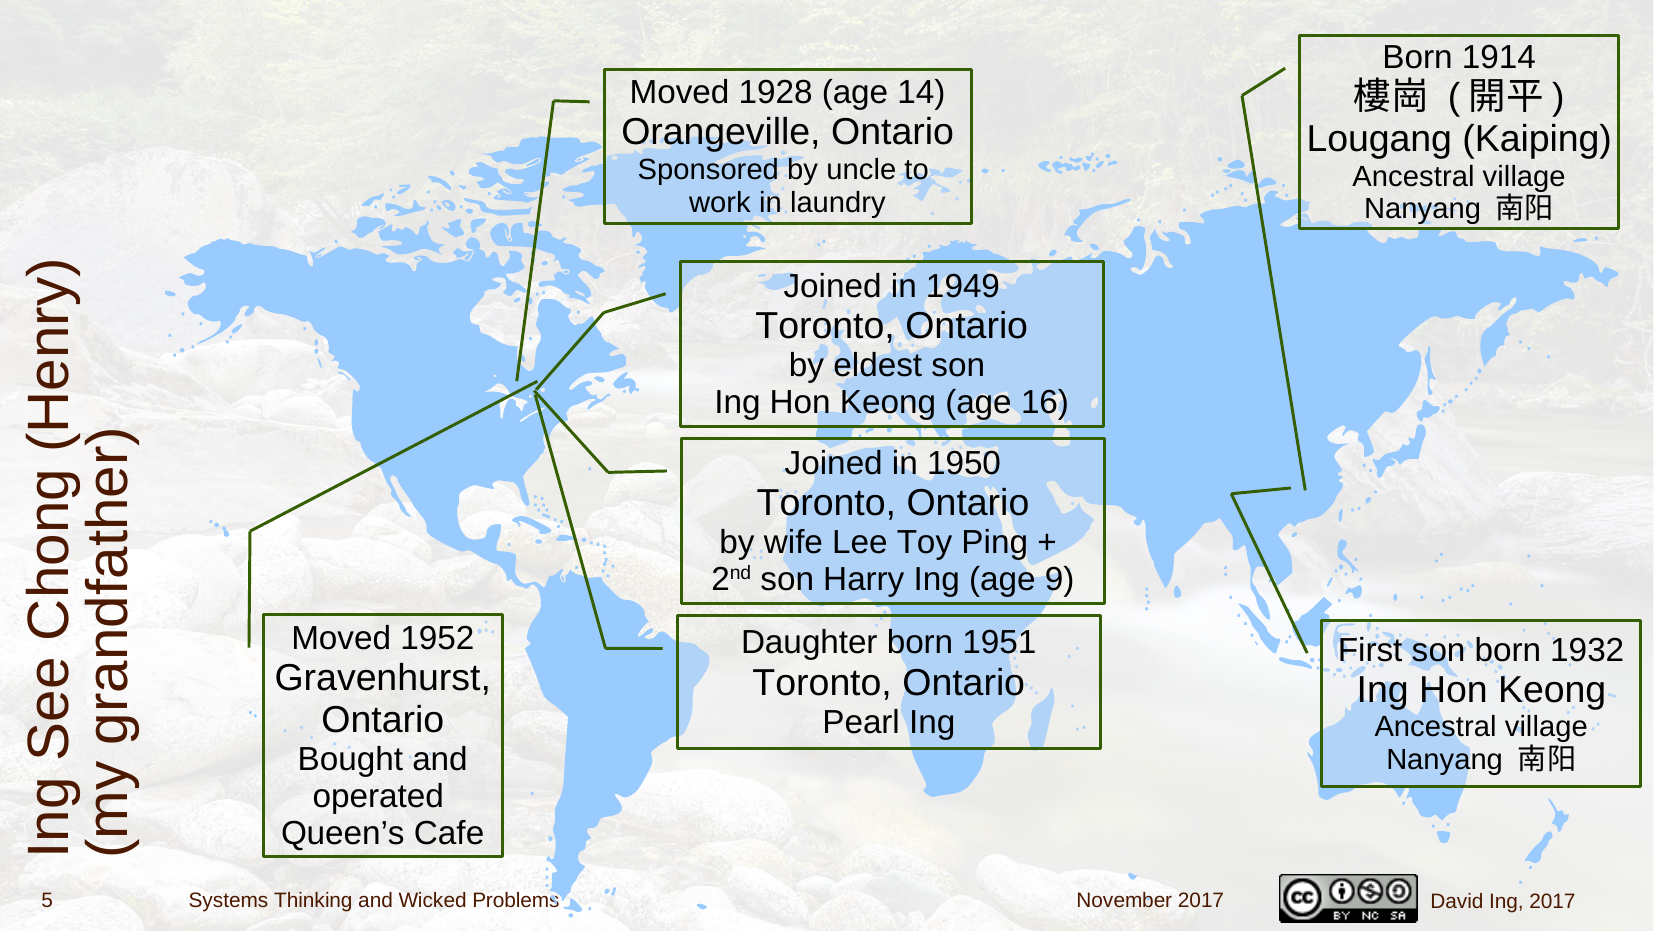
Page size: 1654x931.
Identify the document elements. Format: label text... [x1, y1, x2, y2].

text_box Daughter born 1951 Toronto, Ontario Pearl Ing [677, 616, 1100, 748]
picture [0, 0, 1654, 931]
text_box Moved 1952 Gravenhurst, Ontario Bought and operated Queen’s Cafe [264, 615, 502, 856]
text_box First son born 1932 Ing Hon Keong Ancestral village Nanyang 南阳 [1322, 620, 1641, 786]
title Ing See Chong (Henry) (my grandfather) [22, 53, 176, 859]
text_box Joined in 1950 Toronto, Ontario by wife Lee Toy Ping + 2nd son Harry Ing (age 9) [682, 438, 1105, 604]
text_box Joined in 1949 Toronto, Ontario by eldest son Ing Hon Keong (age 16) [680, 261, 1103, 427]
text_box Moved 1928 (age 14) Orangeville, Ontario Sponsored by uncle to work in laundry [604, 69, 971, 224]
text_box Born 1914 樓崗 (開平) Lougang (Kaiping) Ancestral village Nanyang 南阳 [1300, 36, 1619, 228]
